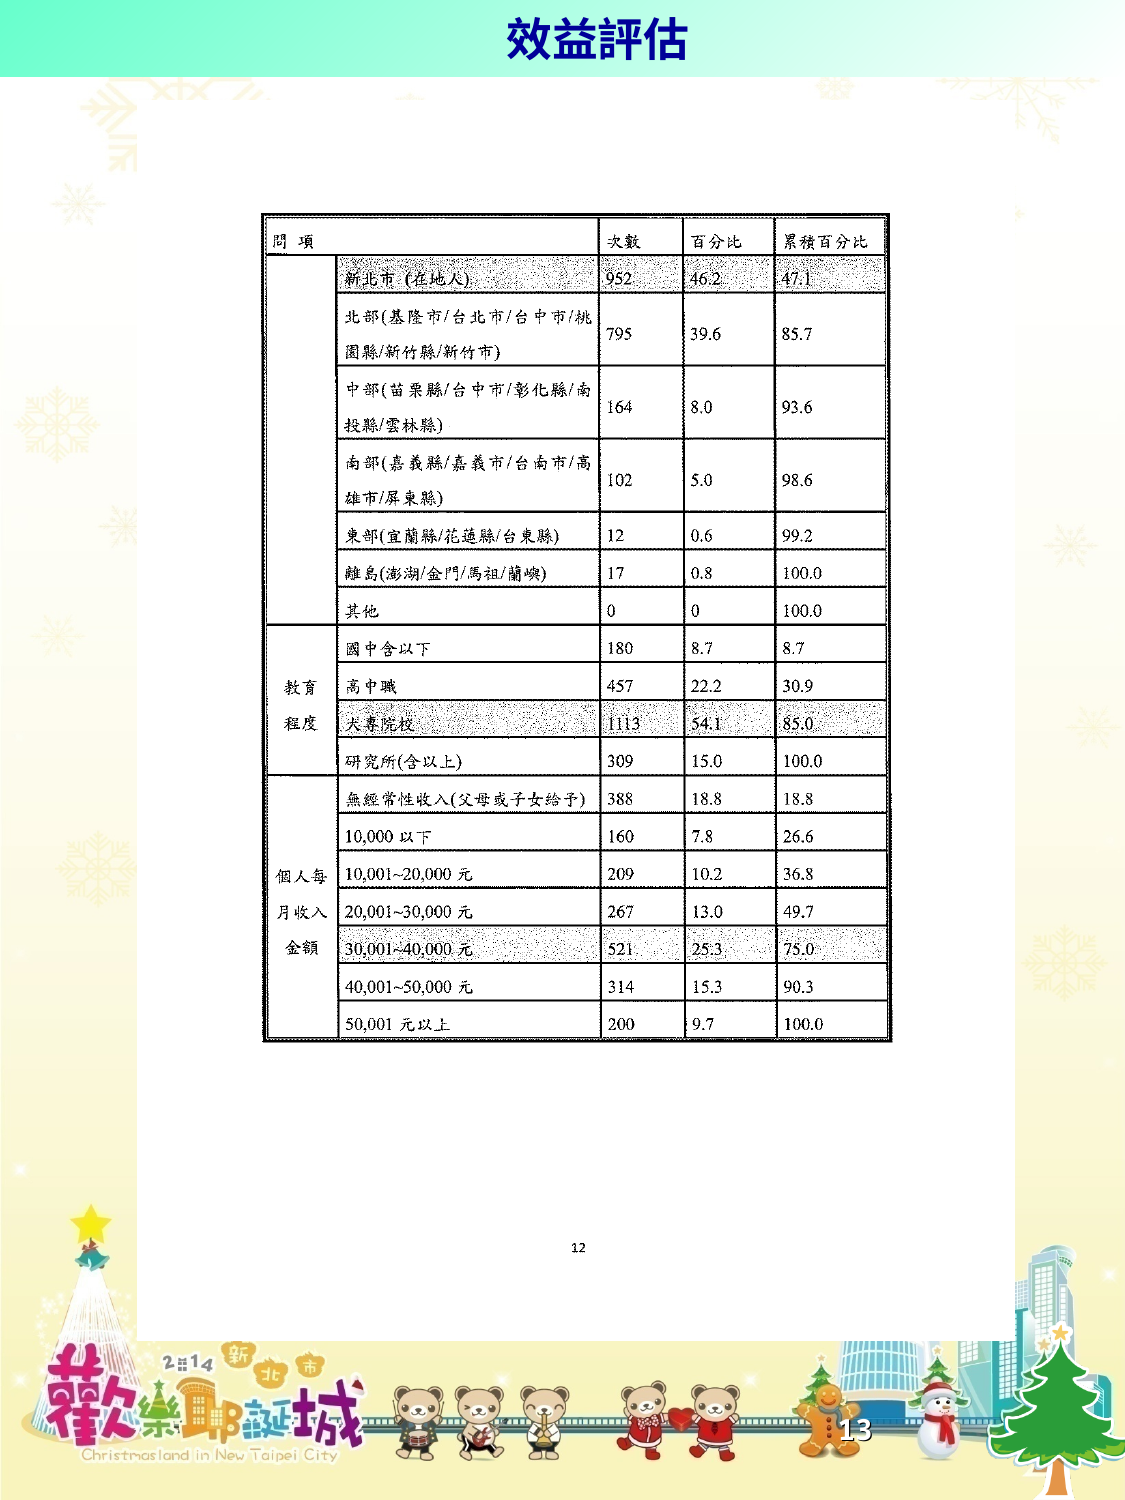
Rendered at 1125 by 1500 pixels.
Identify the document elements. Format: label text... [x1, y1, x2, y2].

title 效益評估 [196, 0, 1000, 76]
picture [137, 100, 1015, 1341]
text_box 13 [822, 1390, 1085, 1471]
